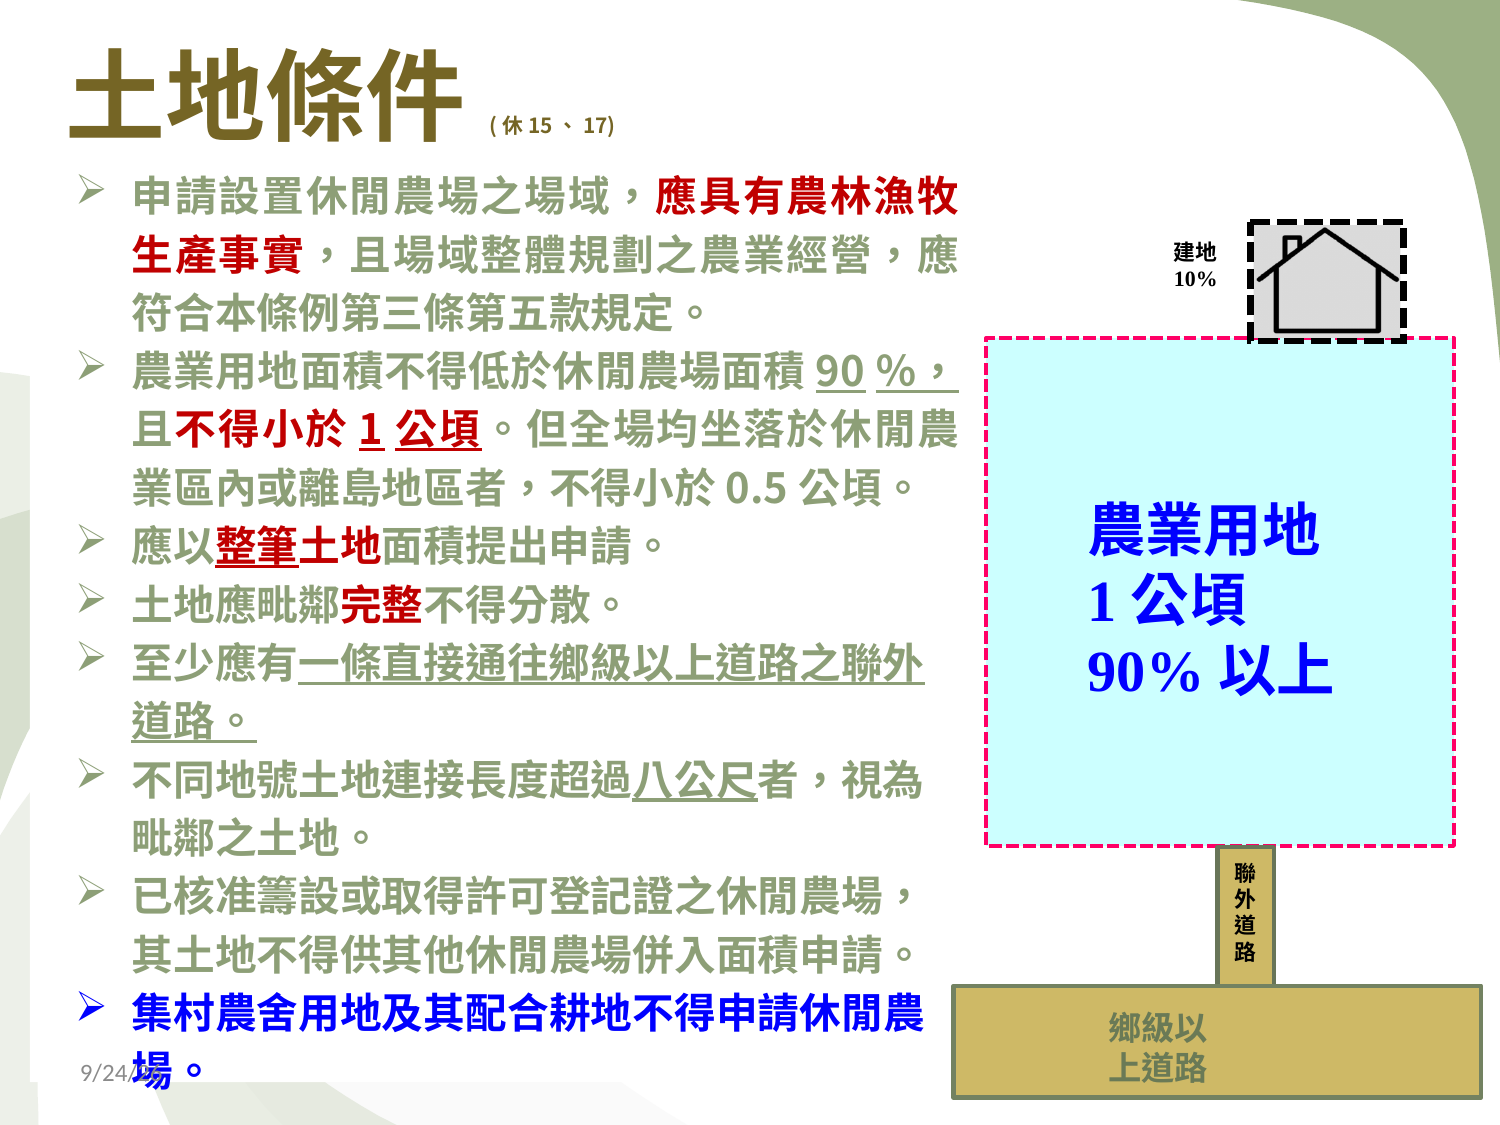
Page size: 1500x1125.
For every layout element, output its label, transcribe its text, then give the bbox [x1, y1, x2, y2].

text_box [986, 338, 1454, 846]
slide_number 11/8/18 [64, 1041, 415, 1102]
list 申請設置休閒農場之場域，應具有農林漁牧生產事實，且場域整體規劃之農業經營，應符合本條例第三條第五款規定。 農業用地面積不得低於休閒農場面積90％，且不得小於1公頃。但全場均坐落於休閒農業區內或離島地區者，不得小於0.5公頃。 應以整筆土地面積提出申請。 土地應毗鄰完整不得分散。 至少應有一條直接通往鄉級以上道路之聯外道路。 不同地號土地連接長度超過八公尺者，視為毗鄰之土地。 已核准籌設或取得許可登記證之休閒農場，其土地不得供其他休閒農場併入面積申請。 集村農舍用地及其配合耕地不得申請休閒農場。 [29, 154, 975, 1083]
title 土地條件(休15、17) [50, 0, 1045, 188]
picture [1253, 224, 1401, 338]
text_box 建地 10% [1159, 231, 1233, 299]
text_box 鄉級以上道路 [1093, 1000, 1254, 1095]
text_box 農業用地 1公頃 90%以上 [1072, 485, 1368, 711]
text_box [953, 847, 1482, 1098]
text_box 聯外 道路 [1220, 852, 1272, 972]
